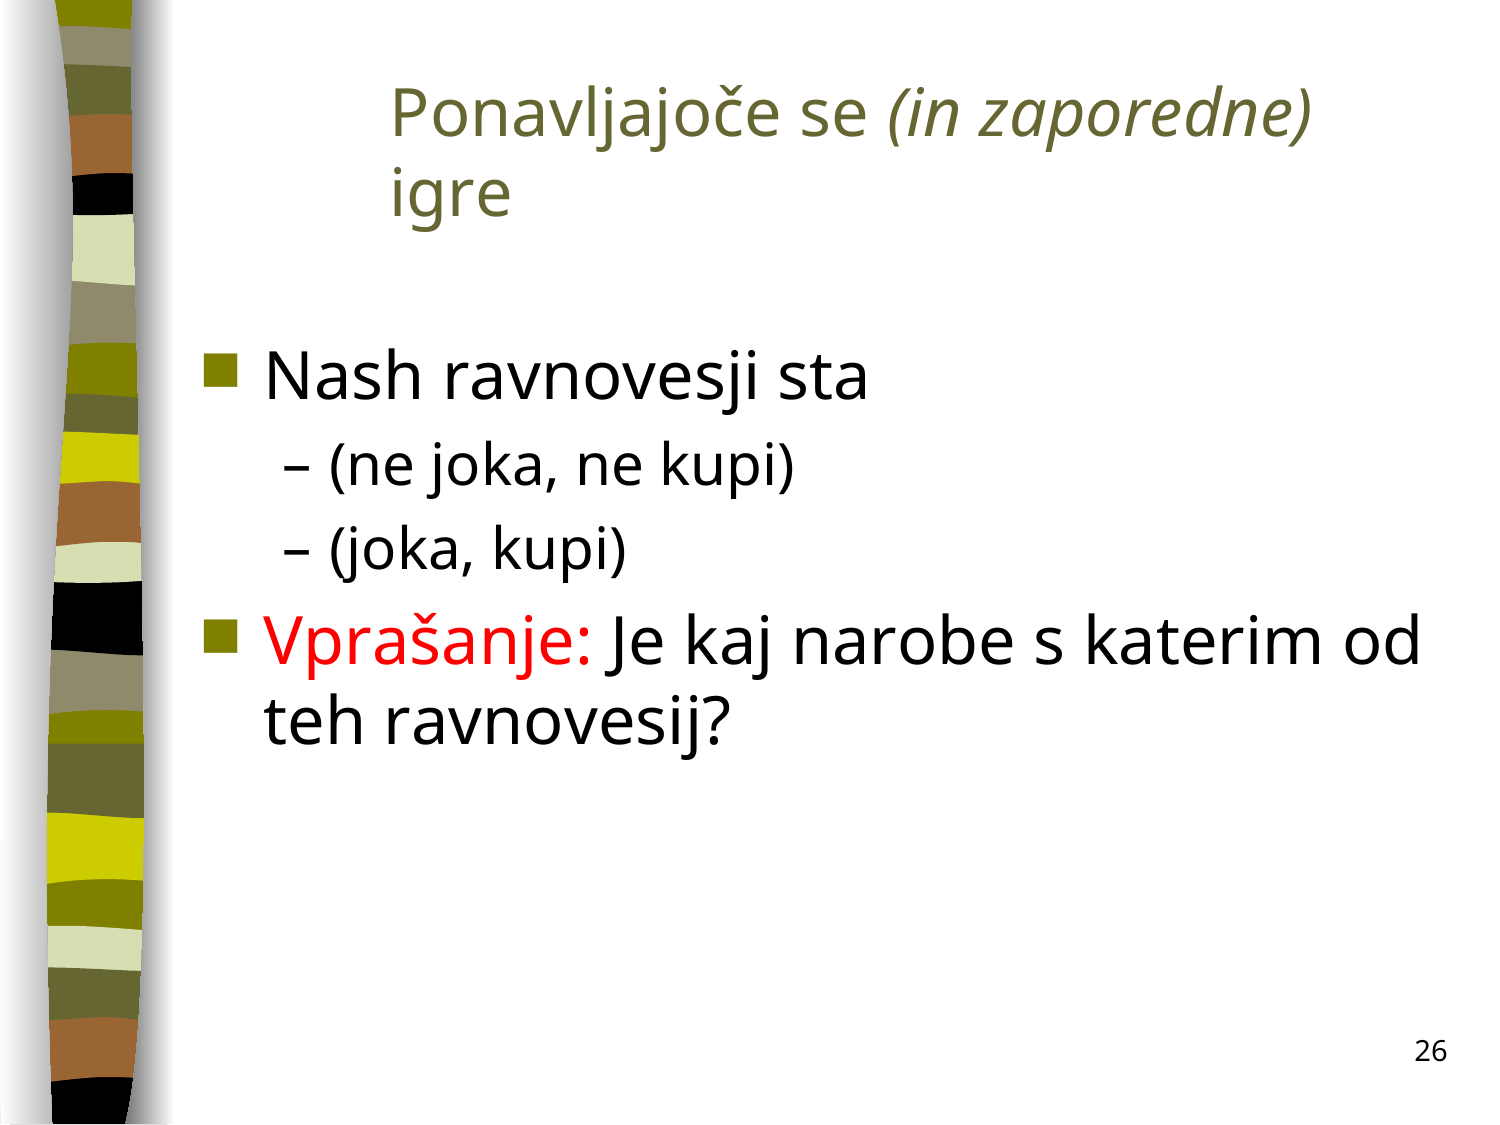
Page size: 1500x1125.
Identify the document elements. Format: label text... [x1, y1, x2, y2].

list Nash ravnovesji sta (ne joka, ne kupi) (joka, kupi) Vprašanje: Je kaj narobe s katerim od teh ravnovesij? [192, 324, 1468, 1001]
text_box <number> [1149, 1025, 1463, 1101]
title Ponavljajoče se (in zaporedne) igre [375, 49, 1426, 238]
